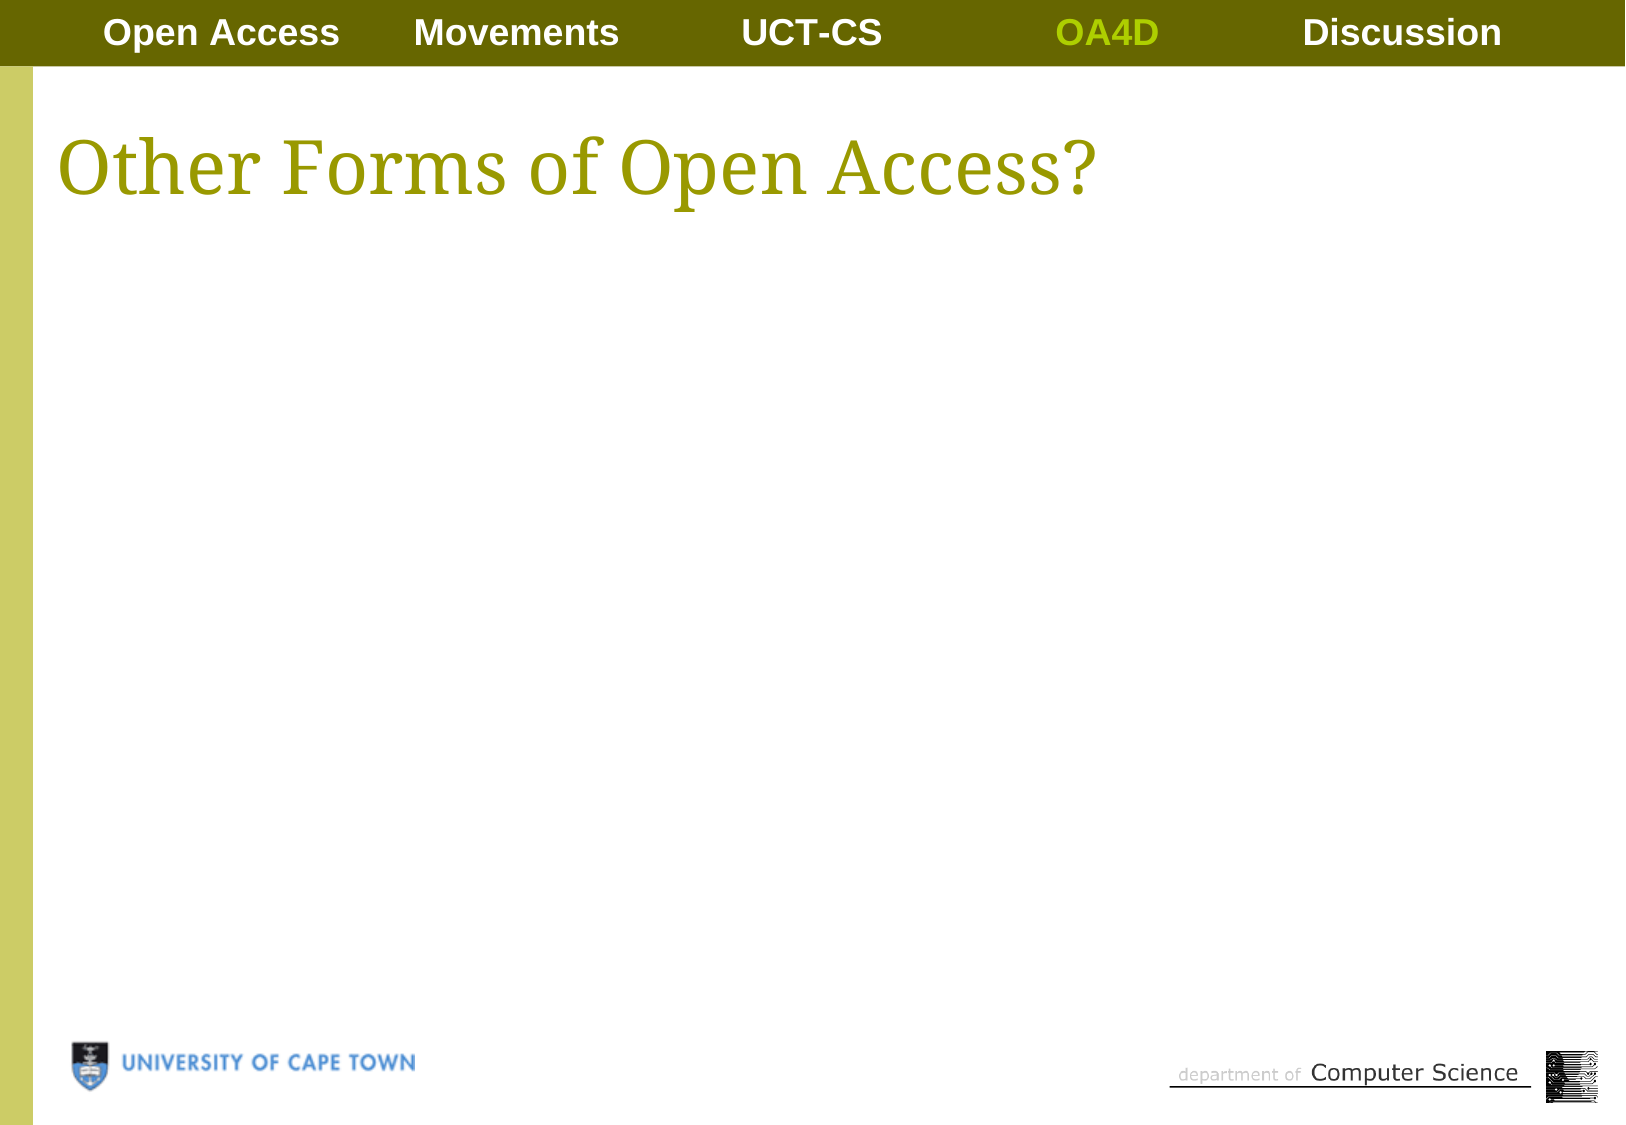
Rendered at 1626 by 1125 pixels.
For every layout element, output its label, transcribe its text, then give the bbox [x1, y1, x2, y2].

picture [1169, 1043, 1532, 1091]
title Other Forms of Open Access? [56, 109, 1543, 222]
text_box Open Access Movements UCT-CS OA4D Discussion [29, 0, 1595, 61]
picture [1546, 1051, 1598, 1103]
picture [61, 1024, 415, 1103]
